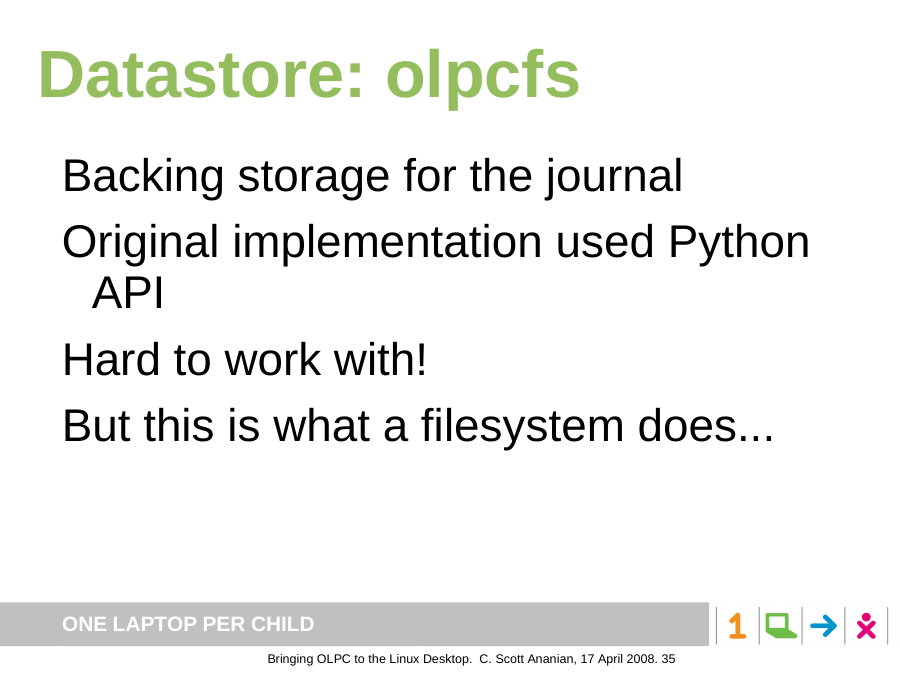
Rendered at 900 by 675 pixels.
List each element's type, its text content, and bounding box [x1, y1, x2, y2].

picture [844, 598, 897, 654]
list Backing storage for the journal Original implementation used Python API Hard to work with! But this is what a filesystem does... [61, 150, 844, 675]
title Datastore: olpcfs [37, 37, 856, 225]
